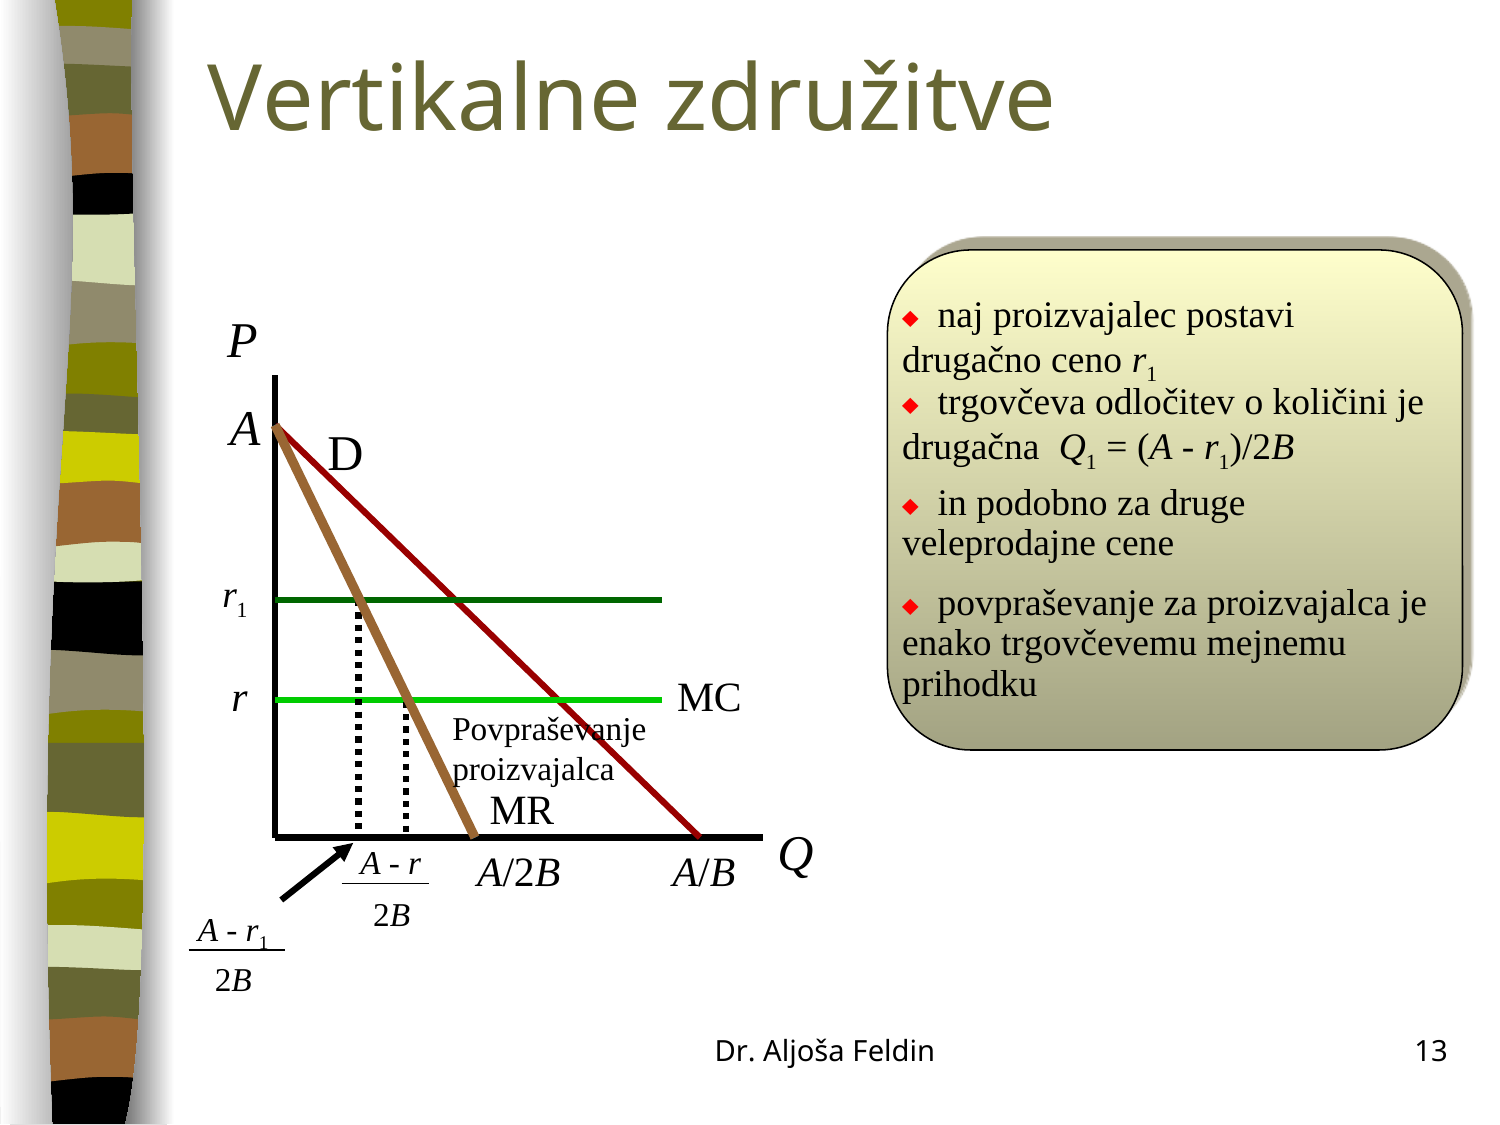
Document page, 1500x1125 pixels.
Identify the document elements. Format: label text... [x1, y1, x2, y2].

text_box A - r1 [174, 900, 313, 961]
text_box povpraševanje za proizvajalca je enako trgovčevemu mejnemu prihodku [887, 575, 1450, 712]
text_box [900, 712, 1450, 751]
title Vertikalne združitve [192, 0, 1468, 188]
text_box Q [762, 812, 1000, 888]
text_box A/B [624, 837, 751, 904]
text_box MC [662, 662, 775, 699]
text_box MC [700, 690, 705, 699]
text_box P [212, 299, 351, 376]
text_box r [187, 662, 263, 728]
text_box 2B [358, 885, 434, 941]
text_box A [149, 387, 276, 463]
text_box in podobno za druge veleprodajne cene [887, 474, 1450, 572]
text_box A - r [329, 833, 455, 889]
text_box MC [684, 689, 689, 699]
text_box naj proizvajalec postavi drugačno ceno r1 [887, 287, 1450, 374]
text_box Povpraševanje proizvajalca [437, 699, 826, 796]
text_box [887, 289, 1463, 711]
text_box MR [474, 796, 588, 837]
text_box <number> [1149, 1025, 1463, 1101]
text_box 2B [199, 949, 272, 1006]
text_box D [312, 412, 576, 488]
text_box r1 [162, 562, 263, 630]
text_box [901, 249, 1449, 287]
text_box A/2B [434, 837, 613, 904]
text_box Dr. Aljoša Feldin [587, 1025, 1063, 1101]
text_box trgovčeva odločitev o količini je drugačna Q1 = (A - r1)/2B [887, 374, 1450, 474]
